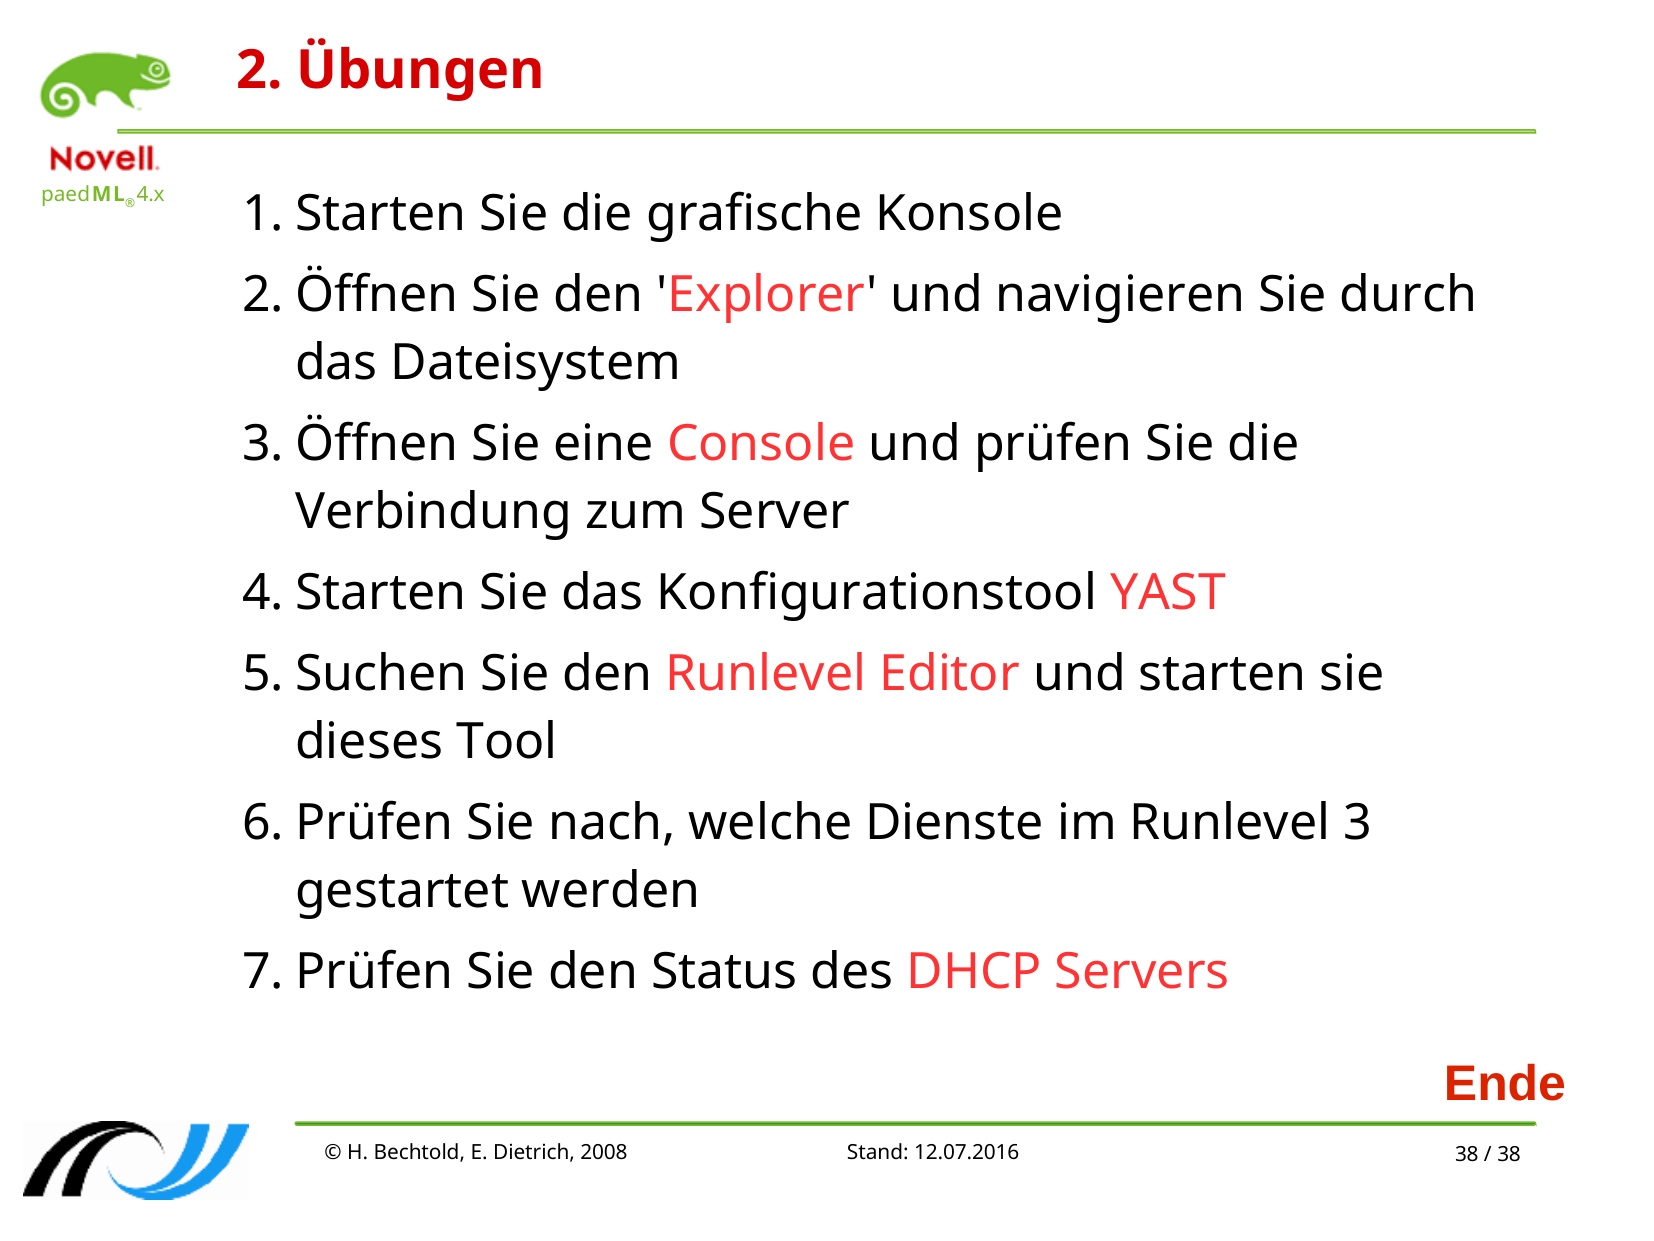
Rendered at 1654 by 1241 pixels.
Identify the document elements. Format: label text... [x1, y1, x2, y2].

picture [23, 1121, 249, 1200]
list Starten Sie die grafische Konsole Öffnen Sie den 'Explorer' und navigieren Sie durch das Dateisystem Öffnen Sie eine Console und prüfen Sie die Verbindung zum Server Starten Sie das Konfigurationstool YAST Suchen Sie den Runlevel Editor und starten sie dieses Tool Prüfen Sie nach, welche Dienste im Runlevel 3 gestartet werden Prüfen Sie den Status des DHCP Servers [224, 177, 1536, 1054]
text_box Ende [1429, 1051, 1607, 1123]
title 2. Übungen [236, 17, 1536, 119]
picture [26, 35, 184, 193]
